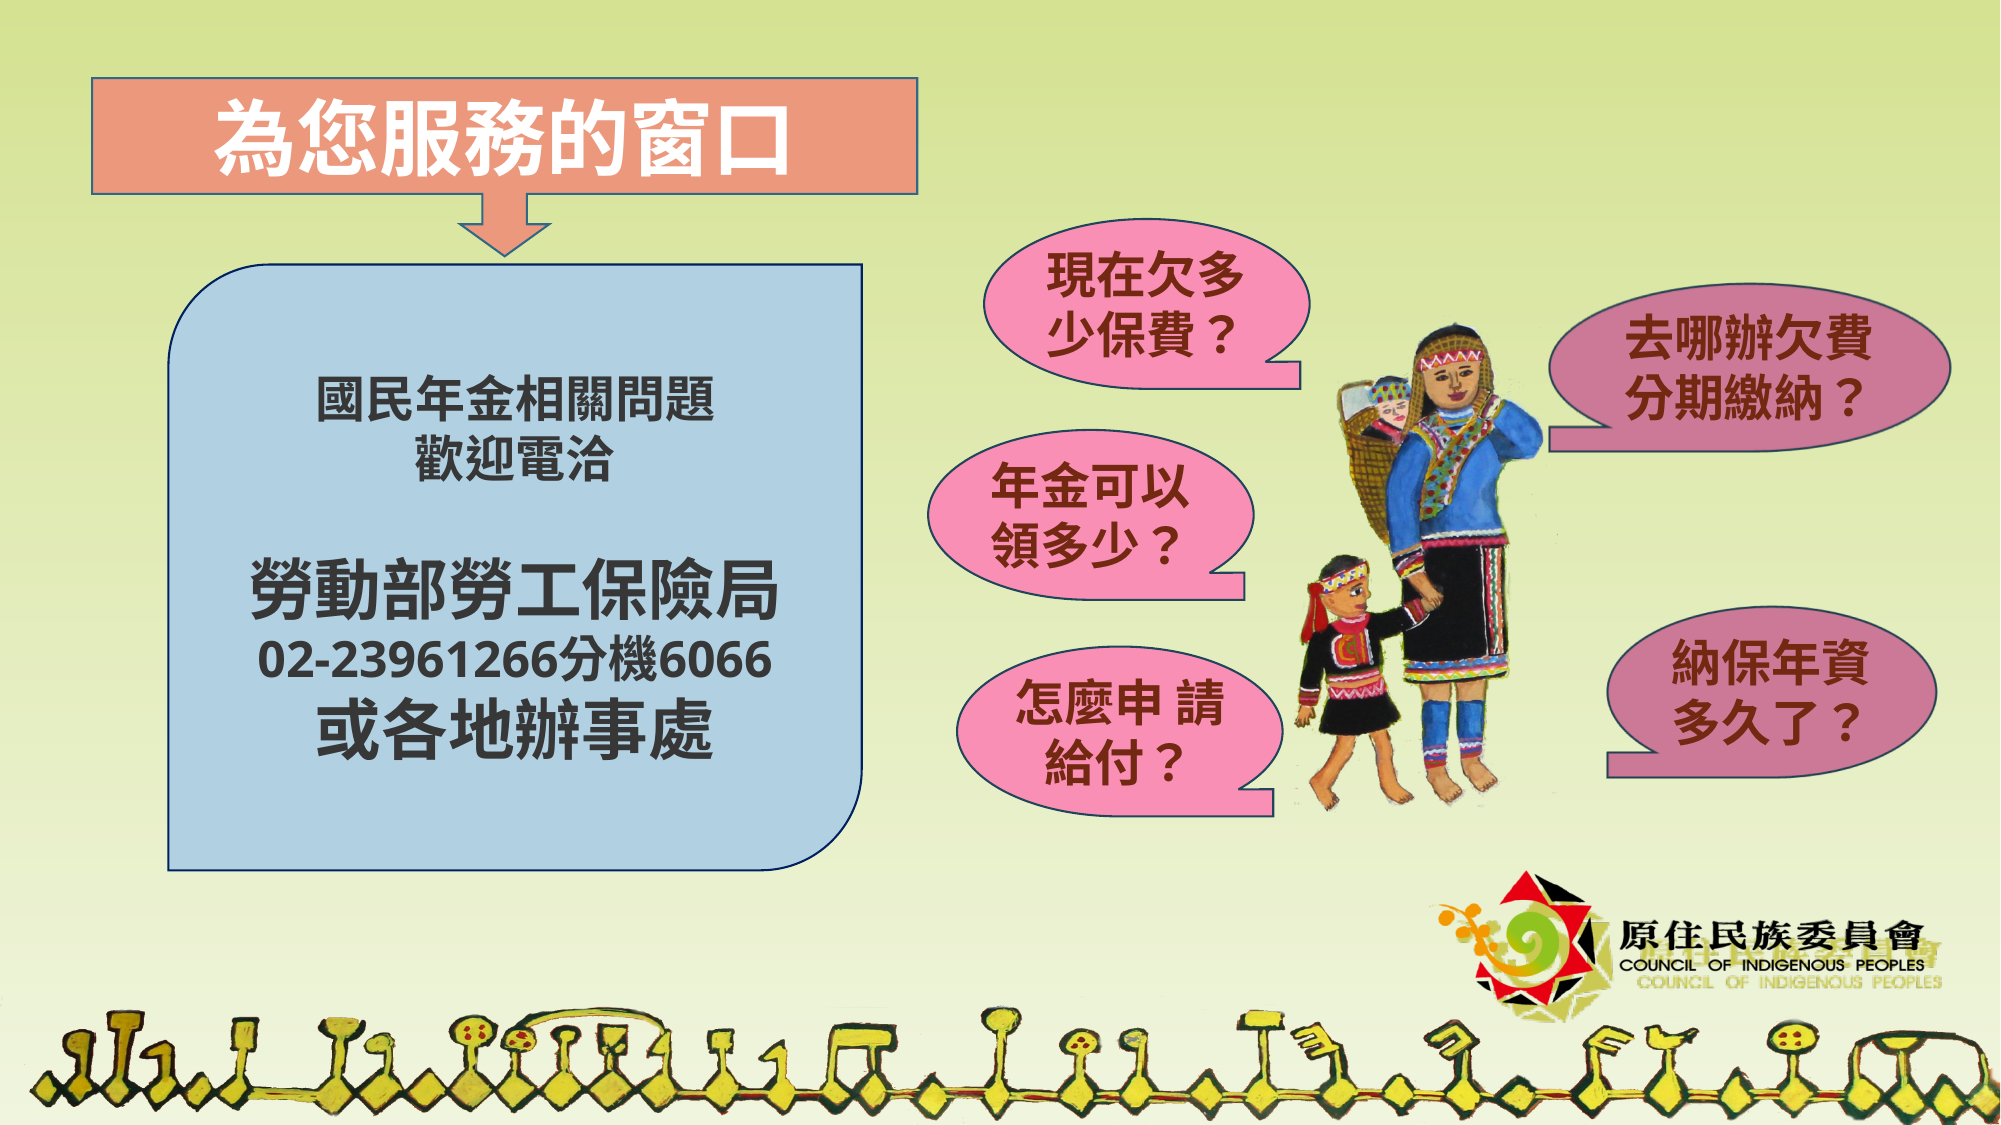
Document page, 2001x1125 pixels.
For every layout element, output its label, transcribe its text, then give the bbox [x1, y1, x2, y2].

text_box 為您服務的窗口 [92, 78, 918, 257]
text_box 去哪辦欠費分期繳納？ [1608, 308, 1891, 426]
text_box 國民年金相關問題 歡迎電洽 勞動部勞工保險局 02-23961266分機6066 或各地辦事處 [168, 264, 862, 871]
picture [0, 858, 2001, 1125]
text_box 怎麼申 請給付？ [957, 646, 1283, 817]
text_box 年金可以領多少？ [928, 429, 1254, 600]
picture [1604, 603, 1939, 780]
text_box 現在欠多少保費？ [984, 218, 1310, 389]
picture [1236, 280, 1953, 822]
text_box 納保年資多久了？ [1656, 631, 1887, 752]
